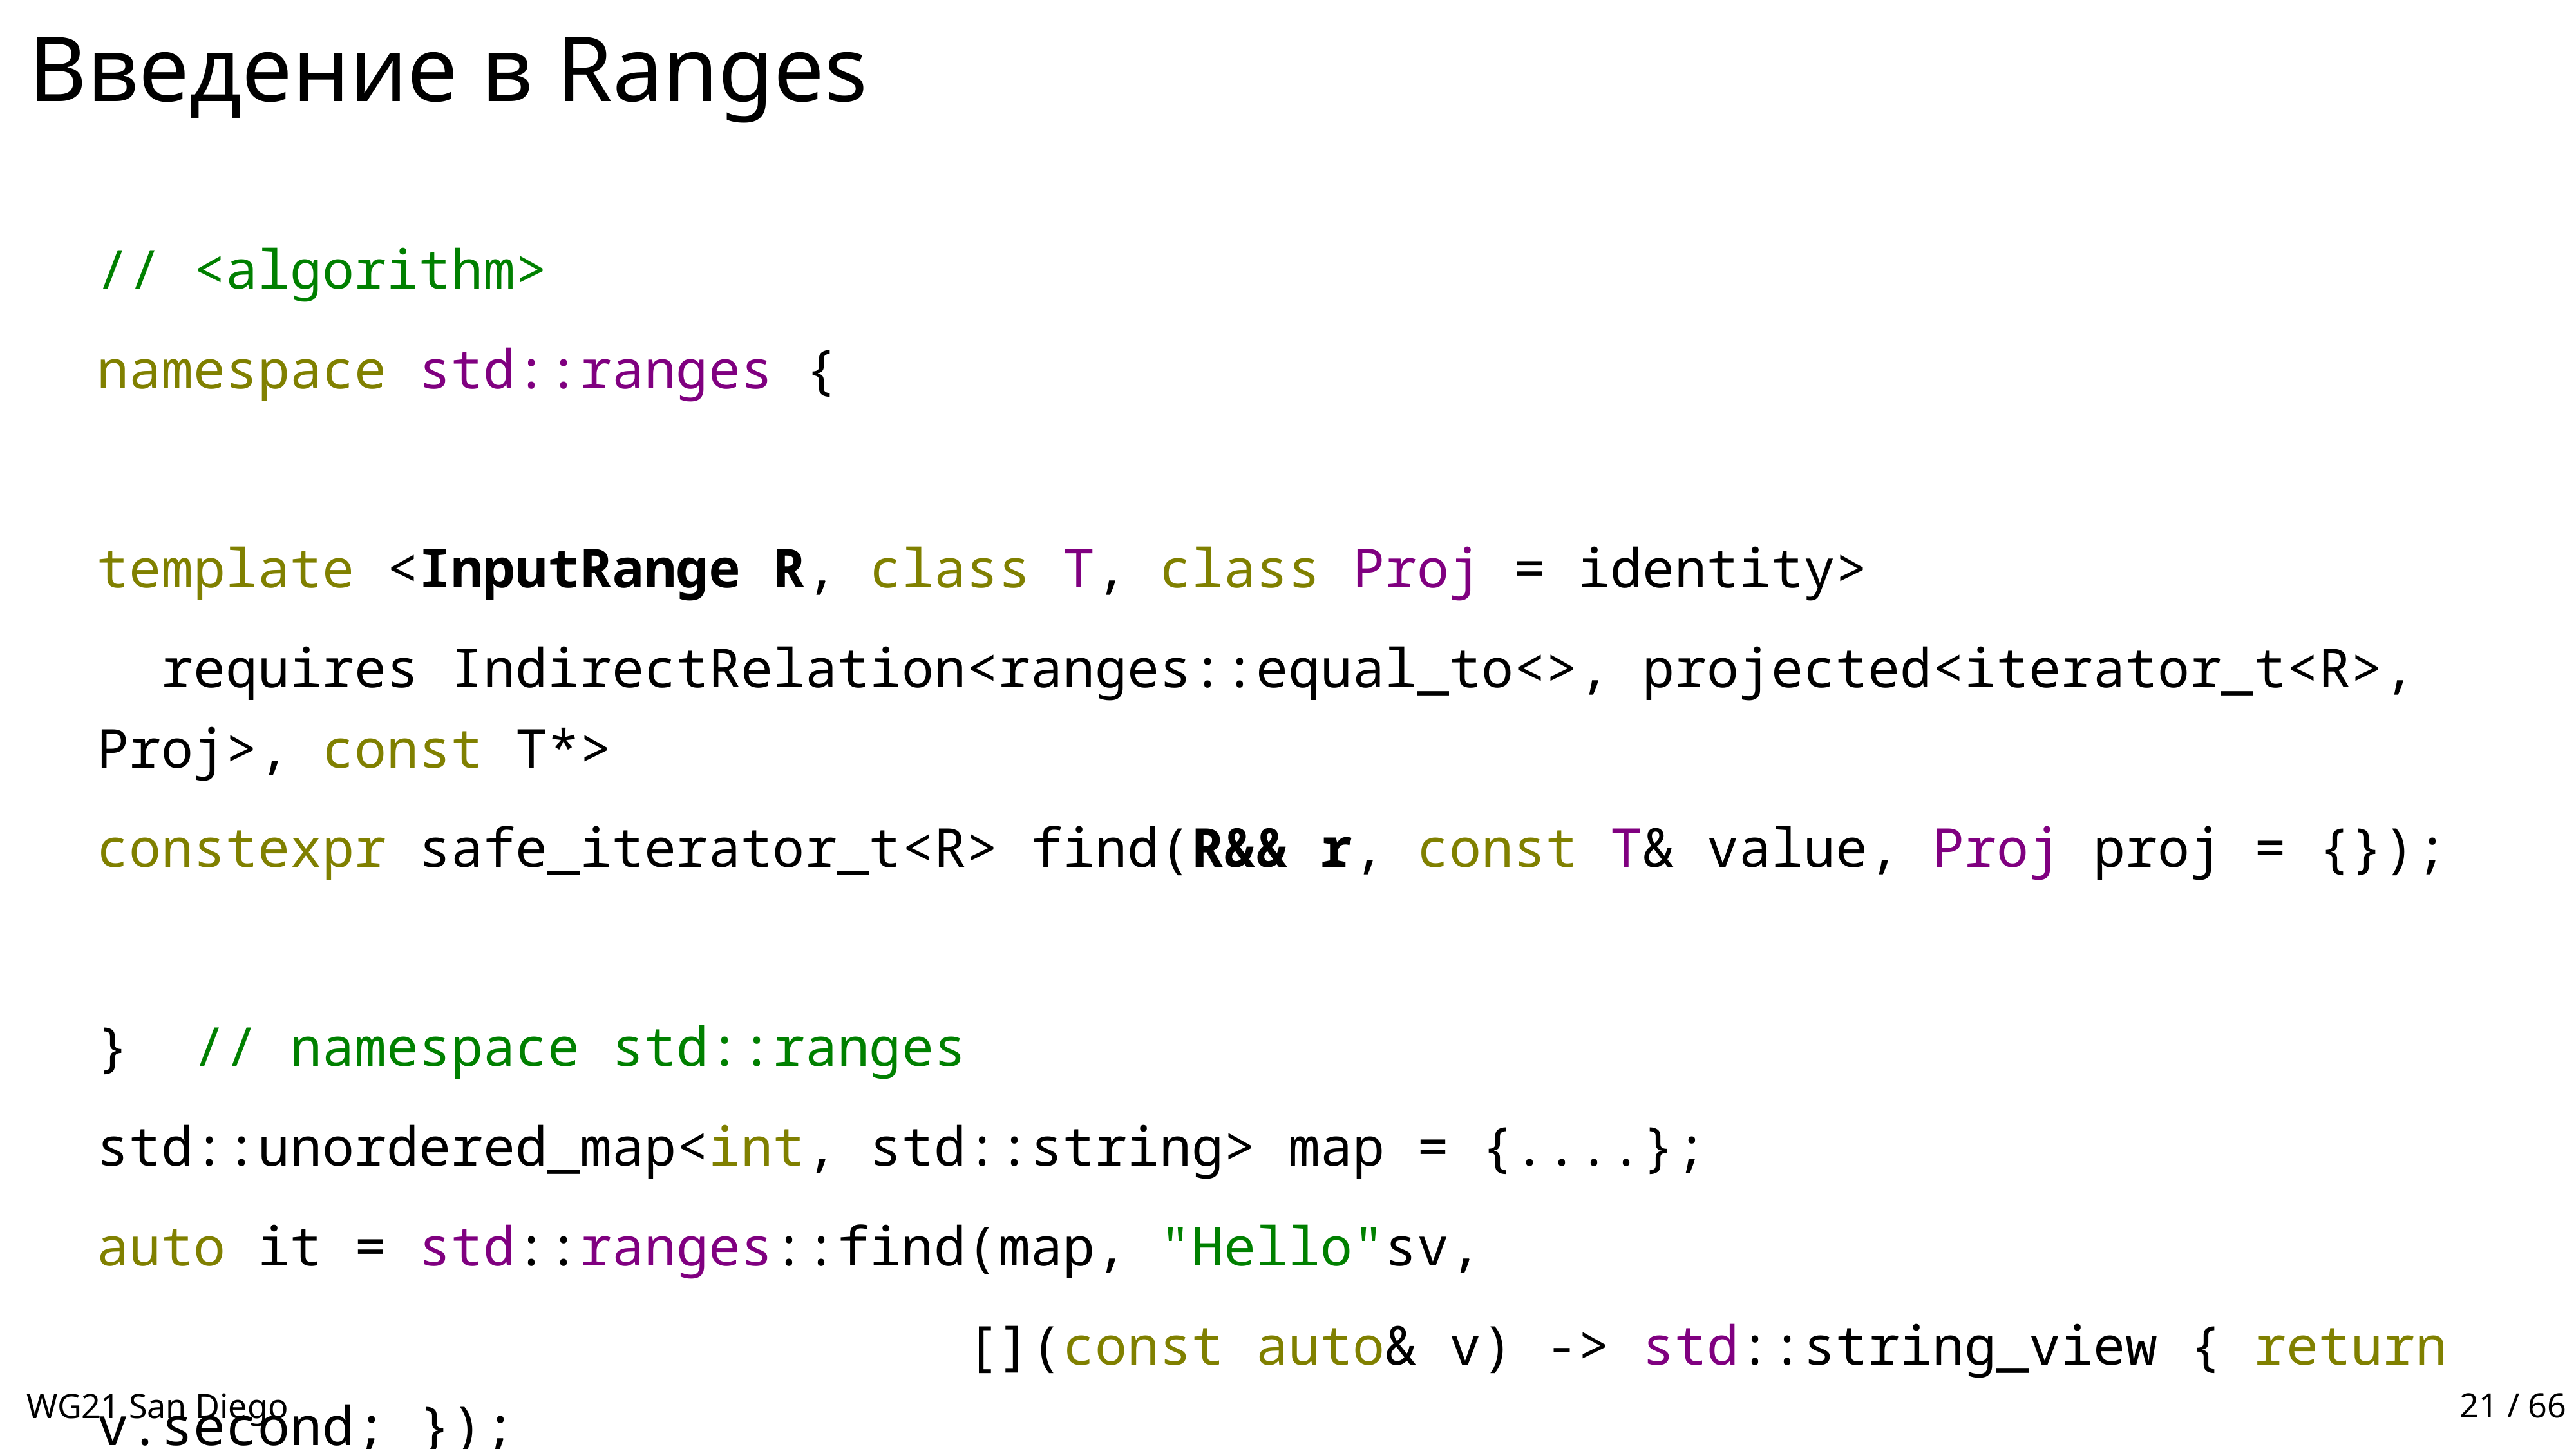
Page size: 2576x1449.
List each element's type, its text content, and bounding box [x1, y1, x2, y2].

title Введение в Ranges [19, 19, 2551, 155]
list // <algorithm> namespace std::ranges { template <InputRange R, class T, class Proj = identity> requires IndirectRelation<ranges::equal_to<>, projected<iterator_t<R>, Proj>, const T*> constexpr safe_iterator_t<R> find(R&& r, const T& value, Proj proj = {}); } // namespace std::ranges std::unordered_map<int, std::string> map = {....}; auto it = std::ranges::find(map, "Hello"sv, [](const auto& v) -> std::string_view { return v.second; }); [87, 214, 2551, 1382]
list <number> / 66 [1479, 1376, 2576, 1431]
list WG21 San Diego [17, 1376, 1114, 1431]
